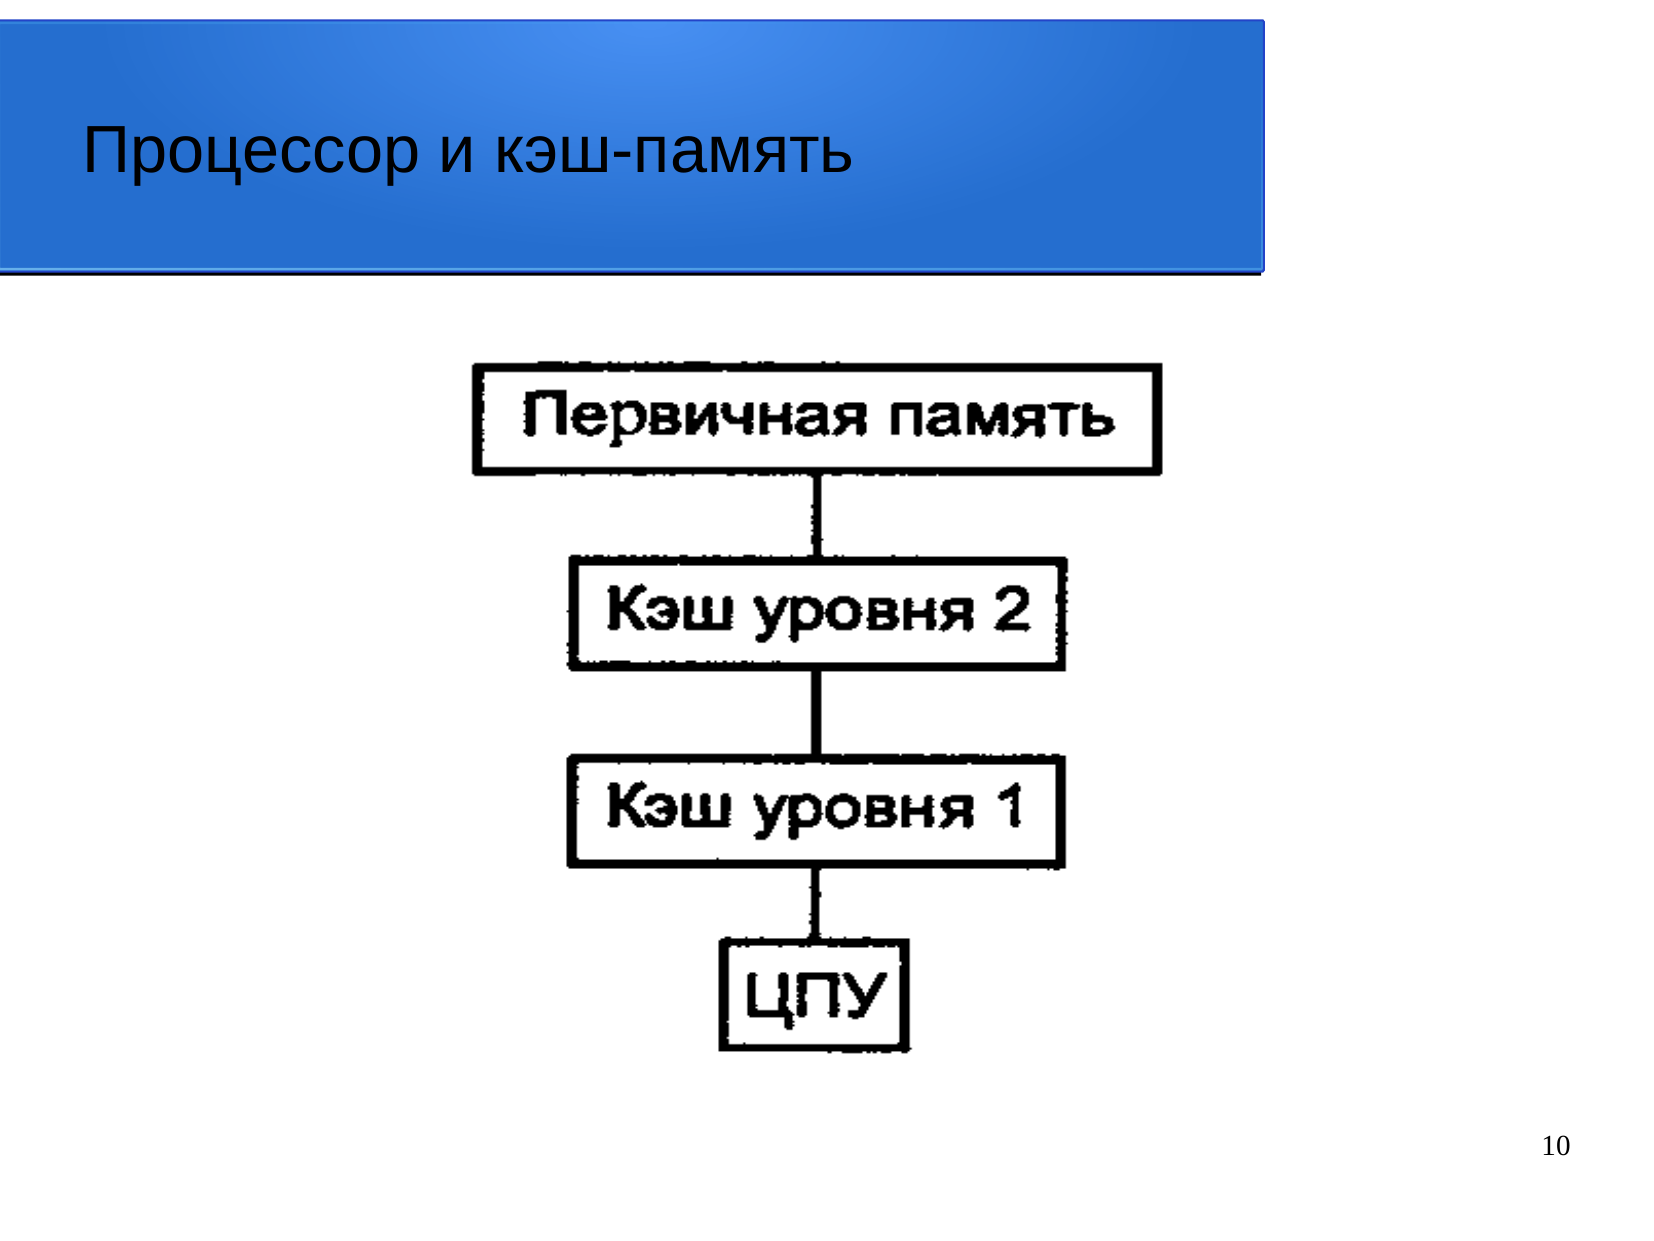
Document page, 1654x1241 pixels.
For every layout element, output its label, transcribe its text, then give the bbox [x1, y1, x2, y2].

title Процессор и кэш-память [82, 47, 1235, 252]
picture [413, 324, 1241, 1093]
